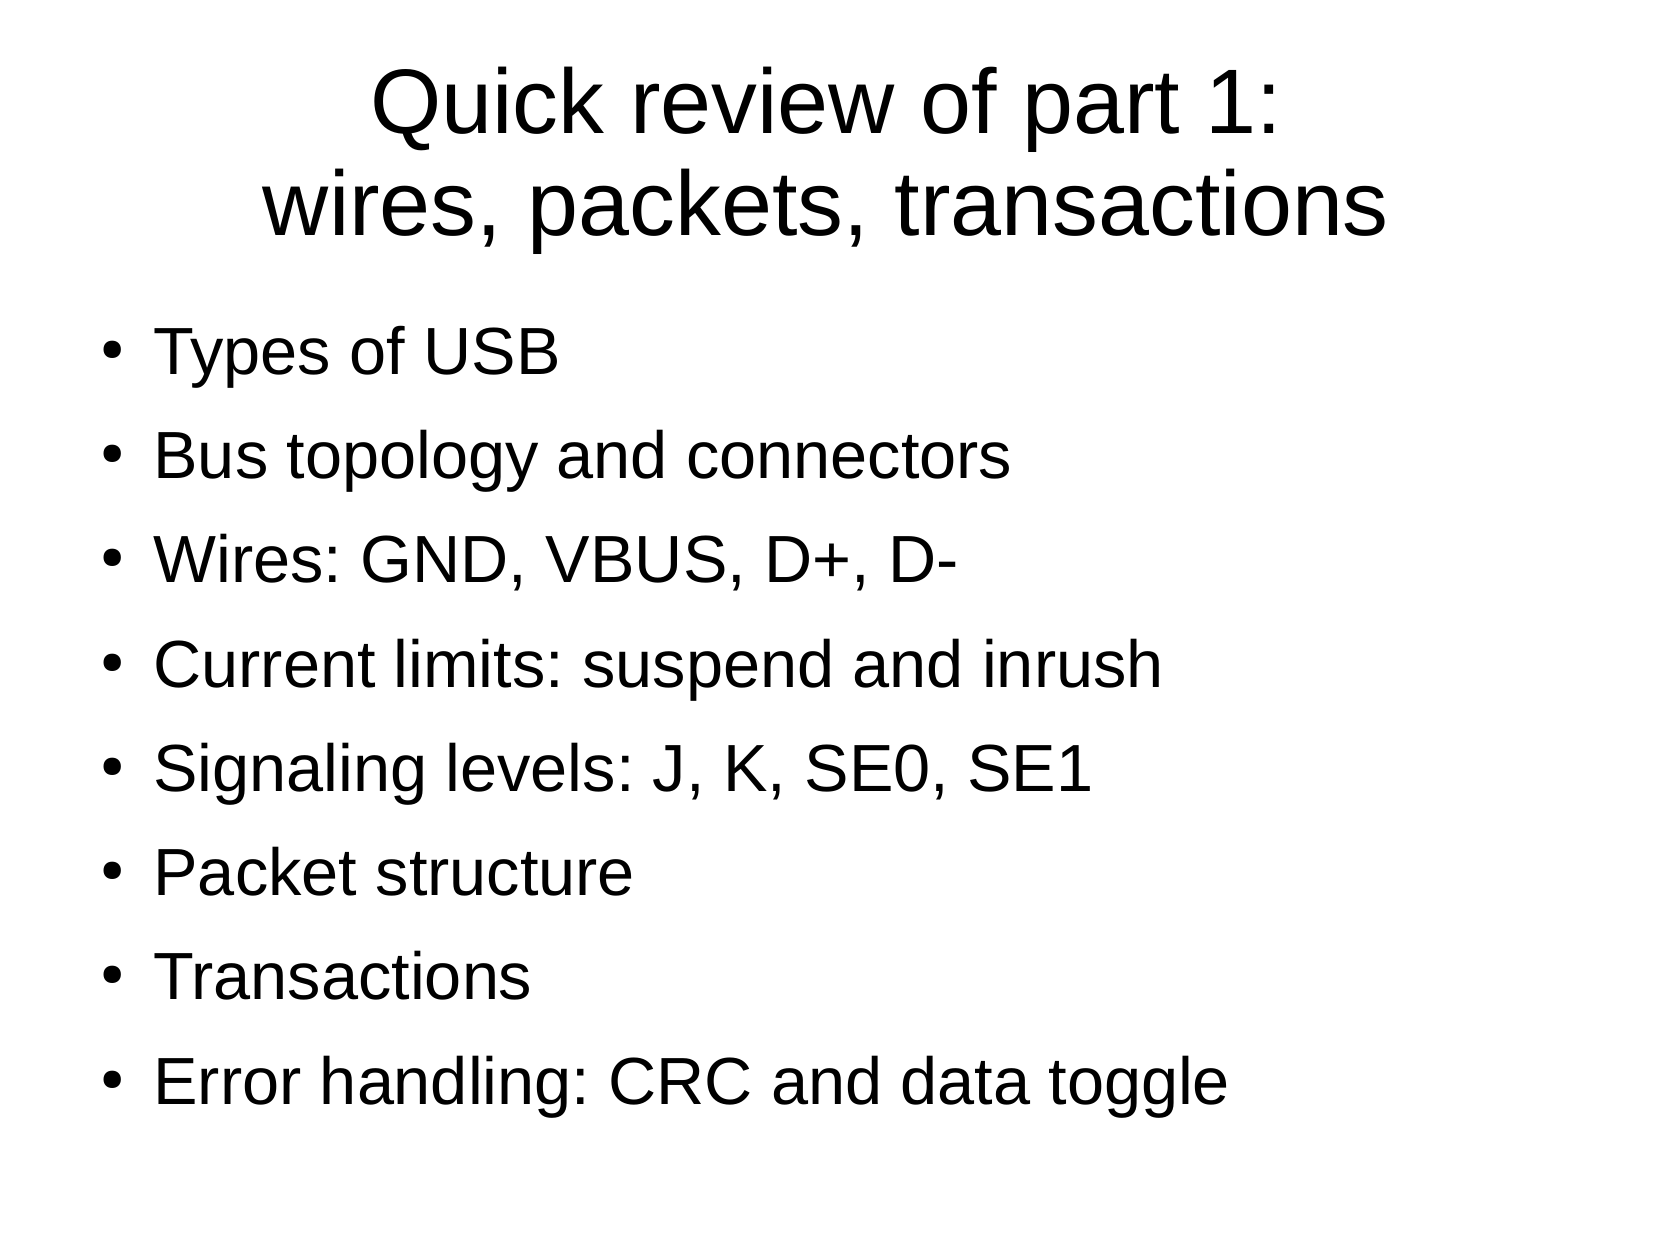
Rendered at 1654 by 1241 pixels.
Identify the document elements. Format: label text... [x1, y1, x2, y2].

title Quick review of part 1: wires, packets, transactions [82, 49, 1571, 257]
list Types of USB Bus topology and connectors Wires: GND, VBUS, D+, D- Current limits: suspend and inrush Signaling levels: J, K, SE0, SE1 Packet structure Transactions Error handling: CRC and data toggle [82, 313, 1571, 1164]
